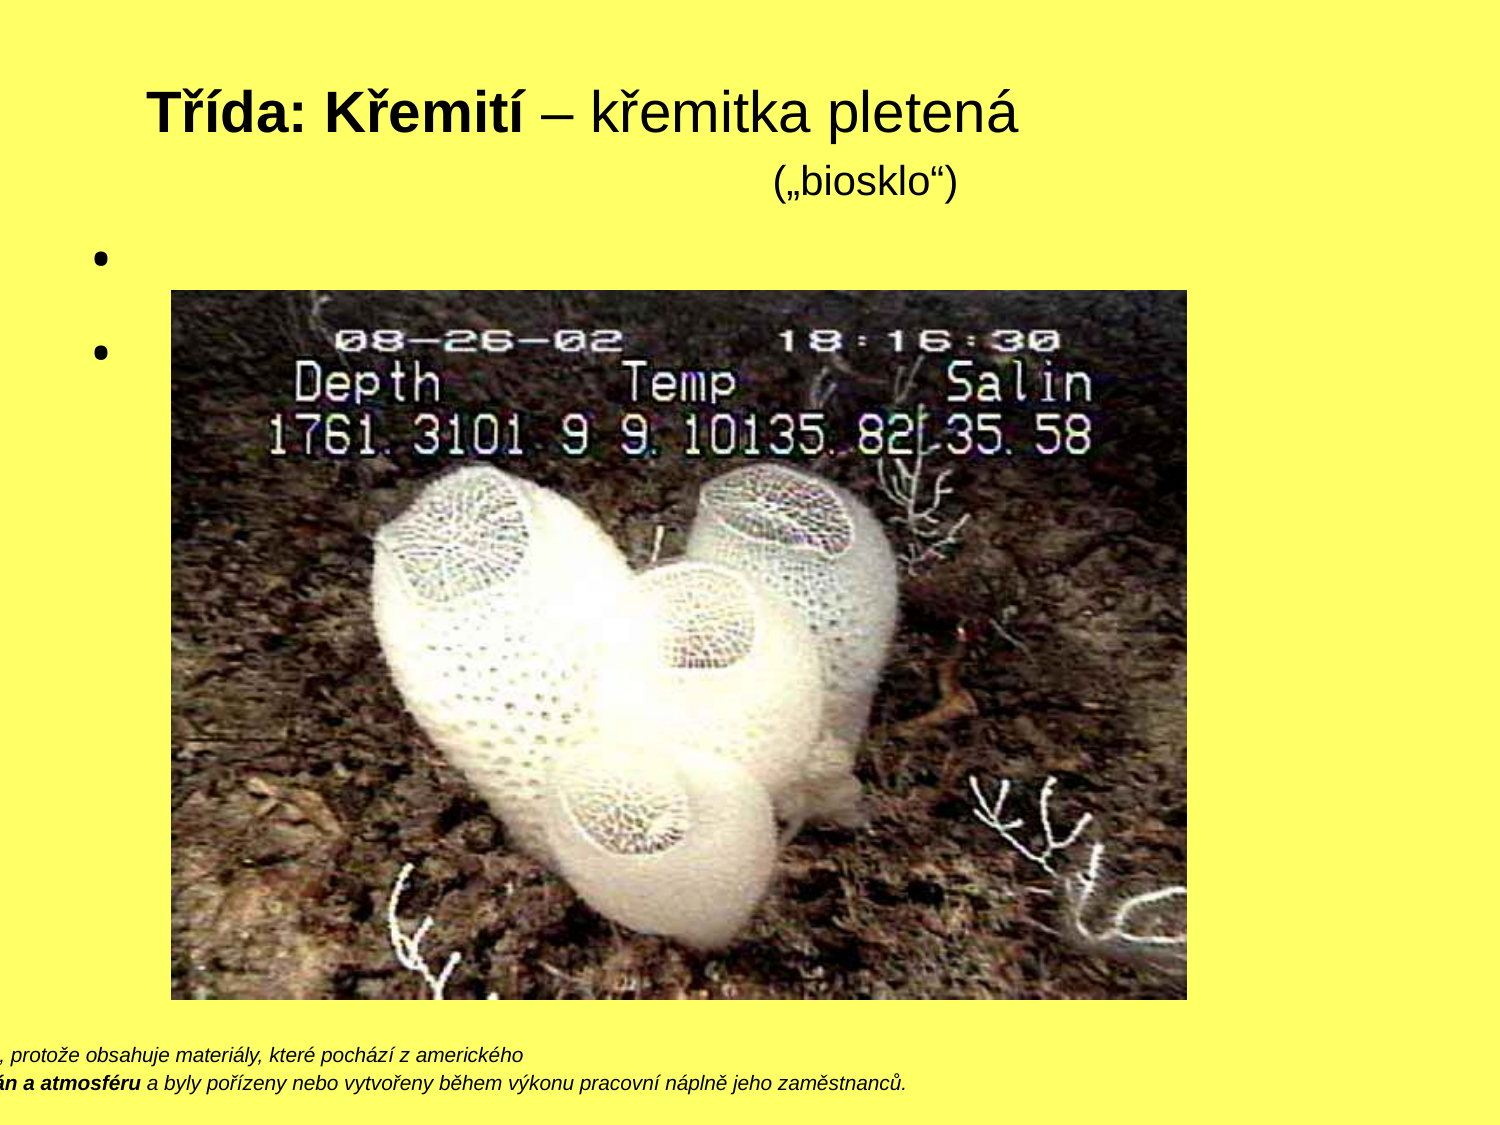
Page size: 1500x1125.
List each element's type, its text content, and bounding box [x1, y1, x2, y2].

picture [171, 290, 1187, 1000]
text_box Tento obrázek je volné dílo, protože obsahuje materiály, které pochází z amerického Národního úřadu pro oceán a atmosféru a byly pořízeny nebo vytvořeny během výkonu pracovní náplně jeho zaměstnanců. [0, 1017, 1500, 1102]
list Třída: Křemití – křemitka pletená („biosklo“) [75, 66, 1436, 1005]
